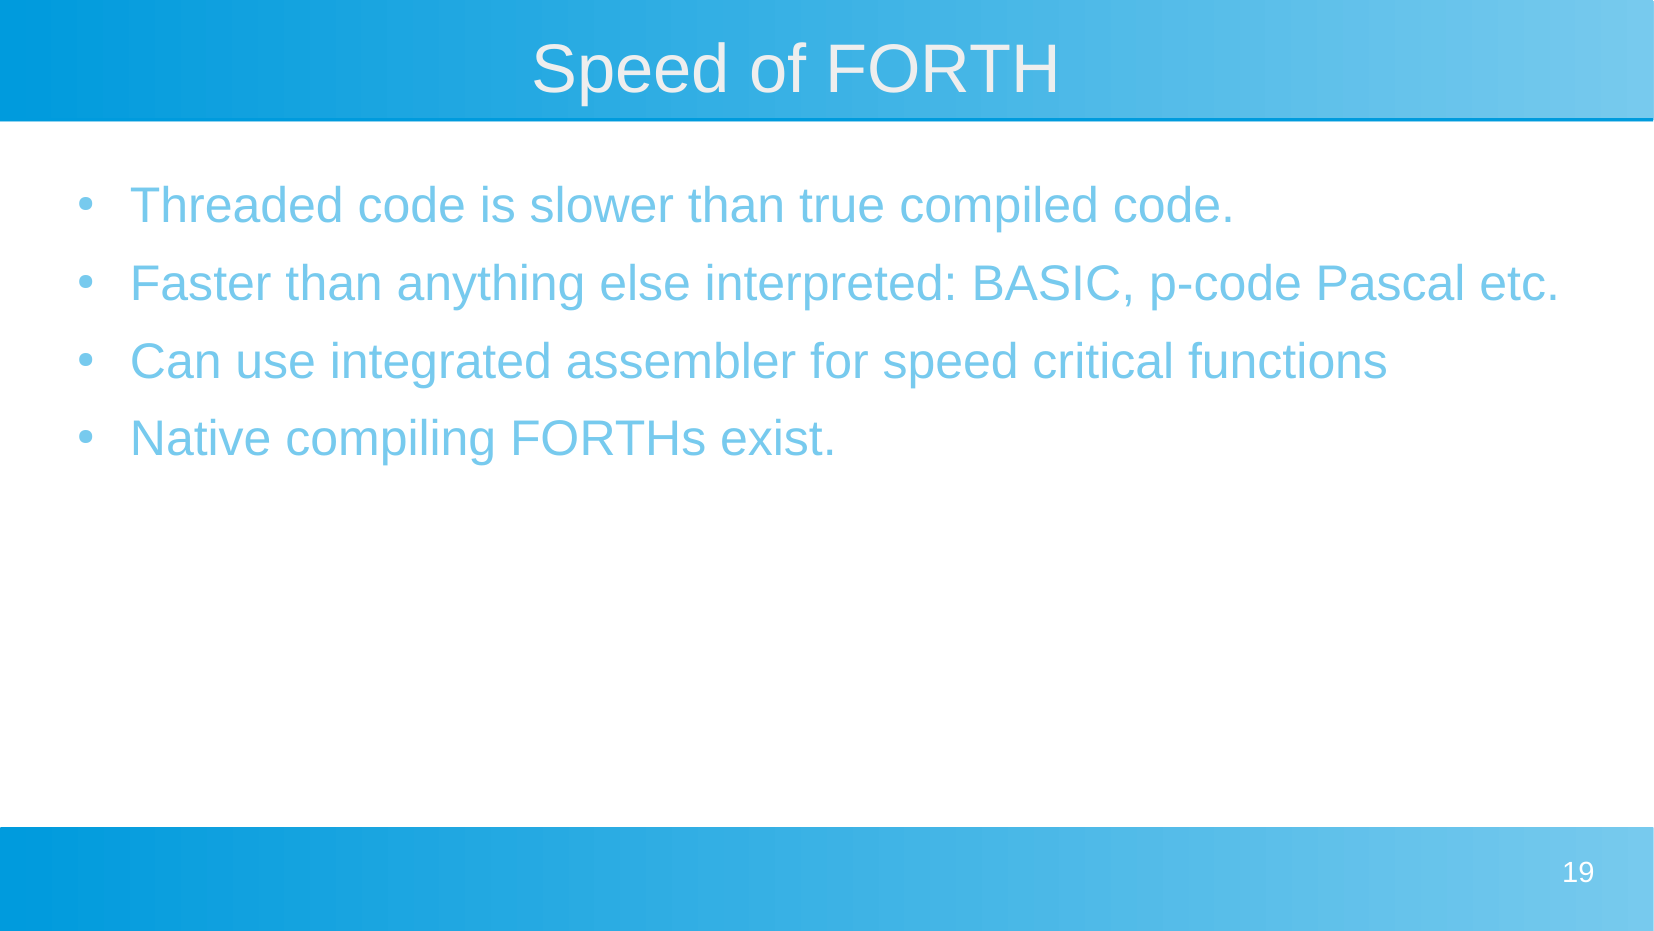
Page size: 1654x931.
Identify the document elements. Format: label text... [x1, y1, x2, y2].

list Threaded code is slower than true compiled code. Faster than anything else interpreted: BASIC, p-code Pascal etc. Can use integrated assembler for speed critical functions Native compiling FORTHs exist. [59, 177, 1595, 768]
title Speed of FORTH [59, 29, 1595, 108]
